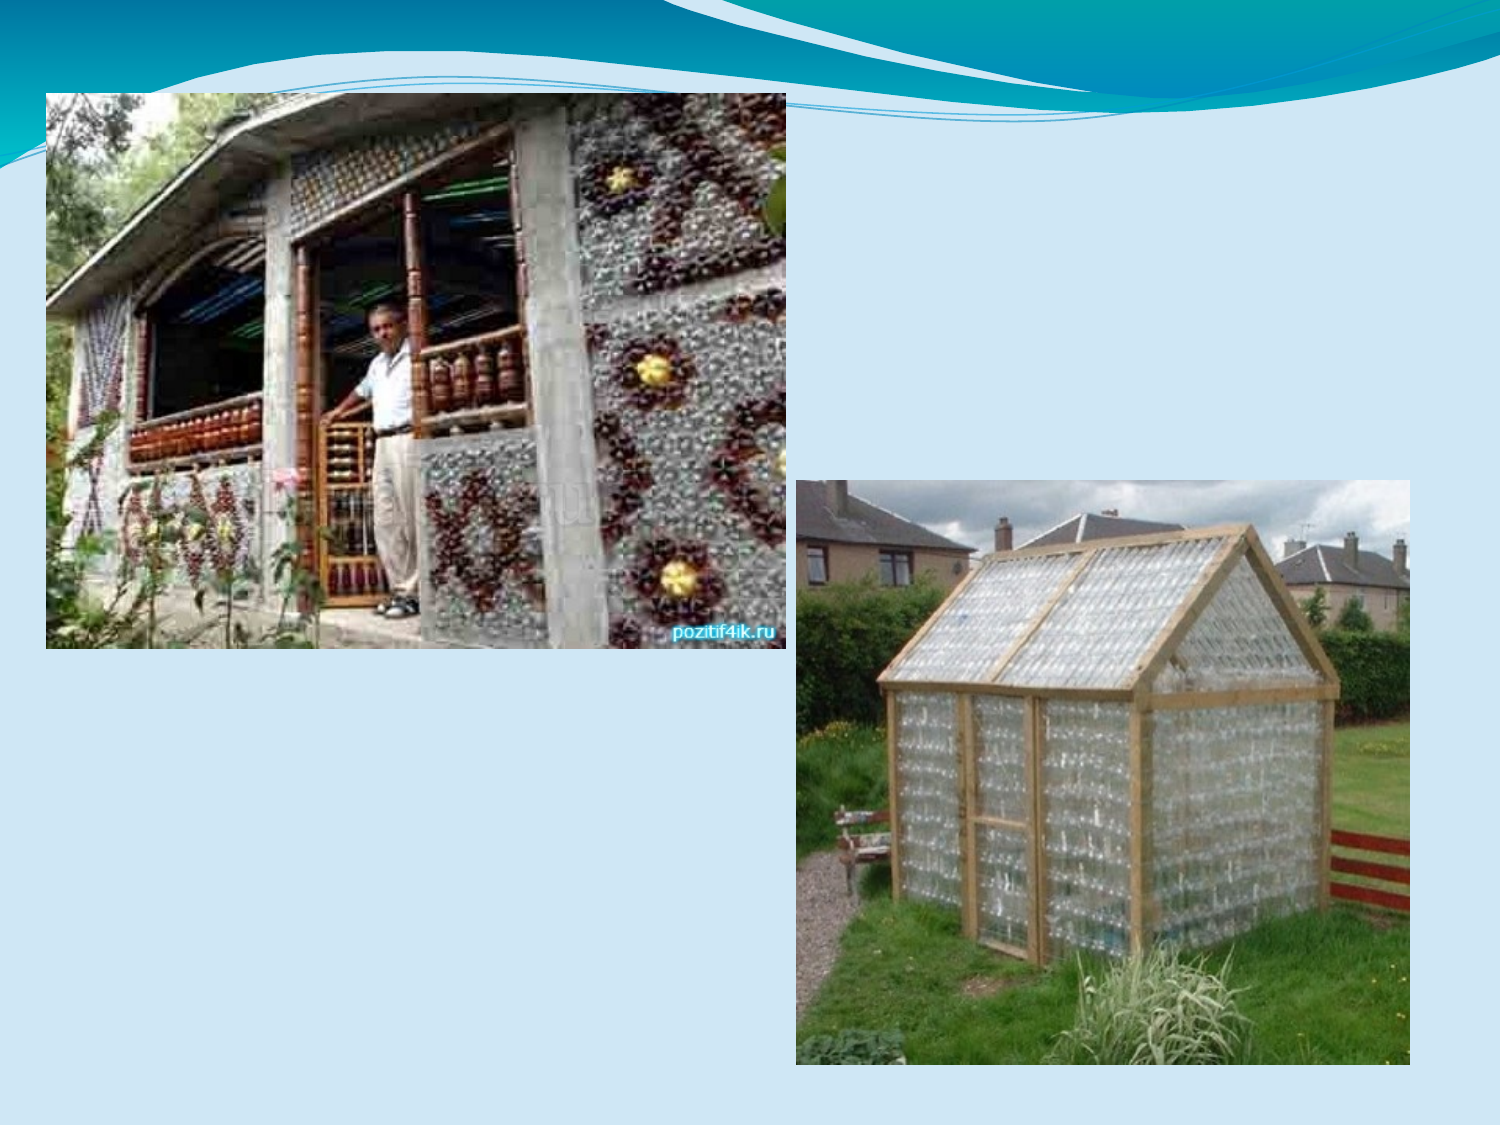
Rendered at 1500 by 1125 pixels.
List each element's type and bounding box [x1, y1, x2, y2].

picture [46, 93, 786, 649]
picture [796, 480, 1410, 1065]
